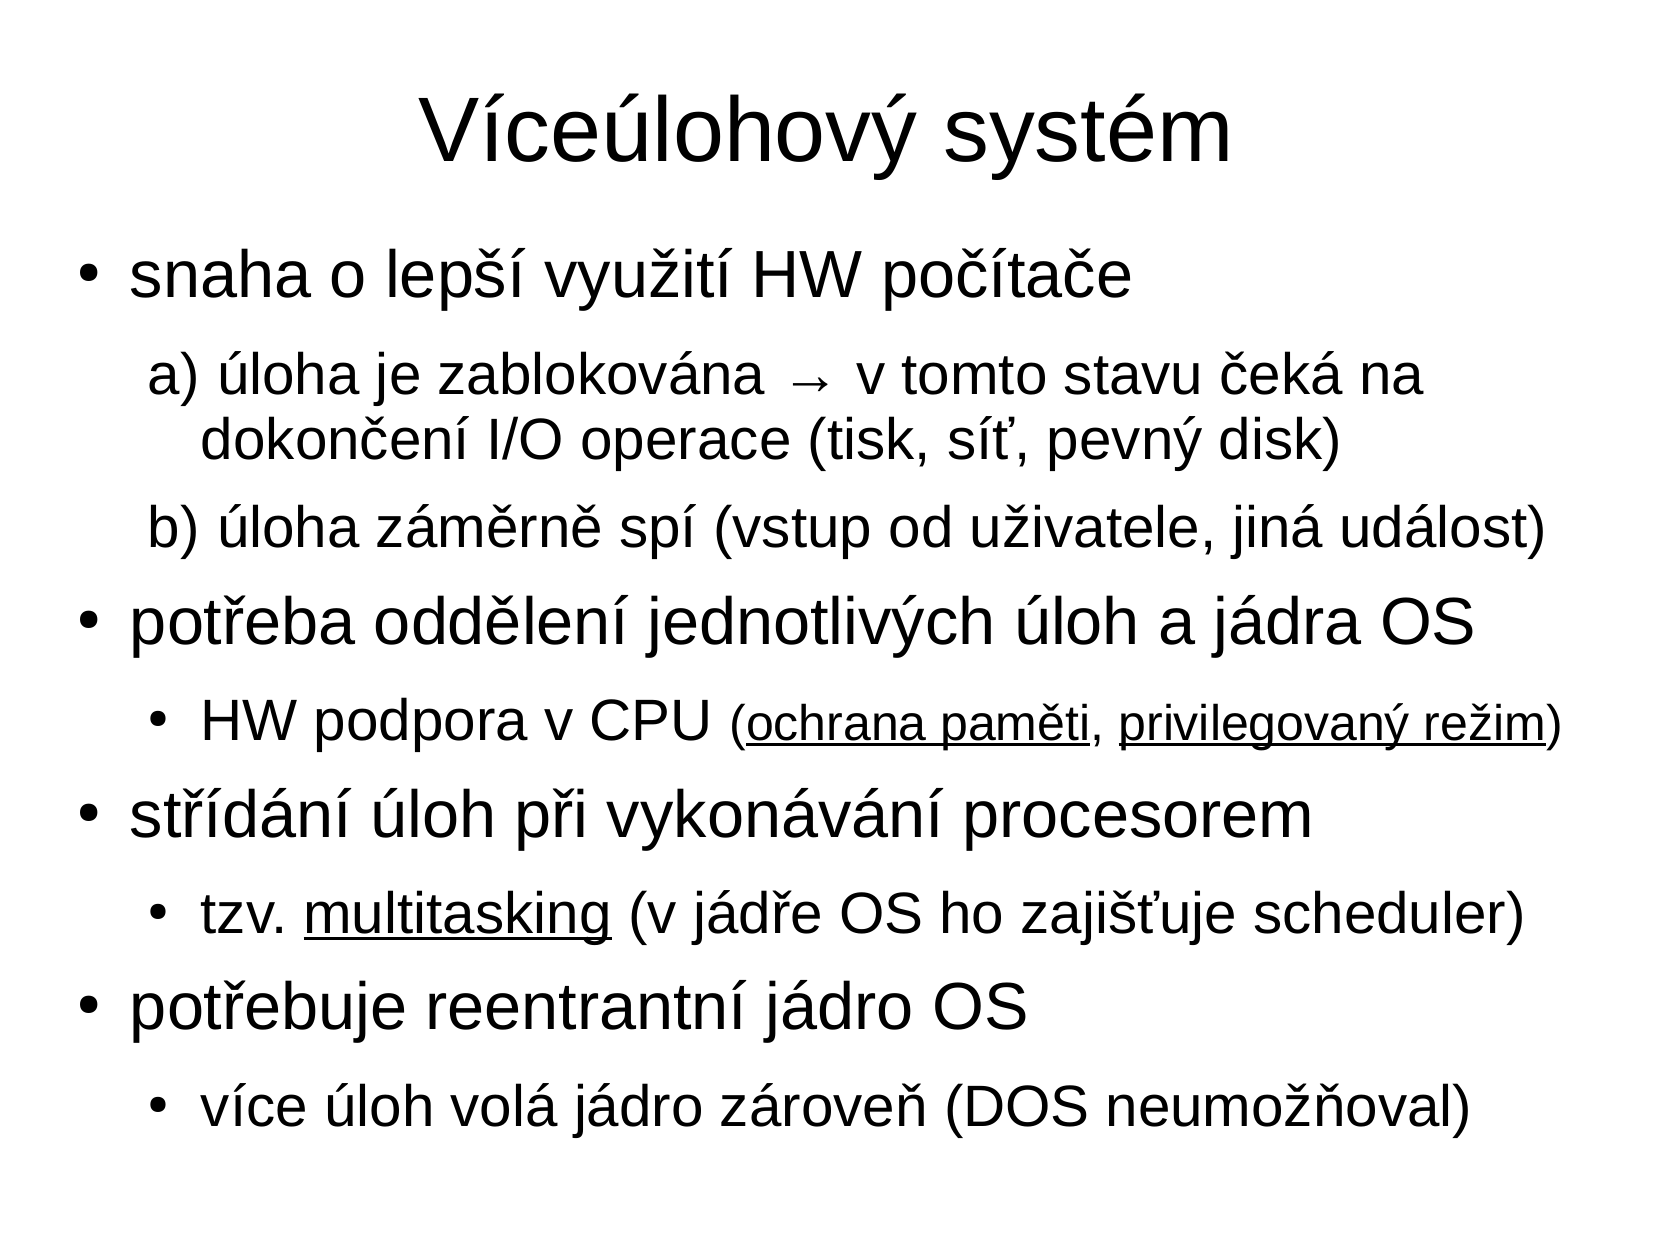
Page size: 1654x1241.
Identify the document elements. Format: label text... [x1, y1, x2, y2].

title Víceúlohový systém [82, 33, 1571, 226]
list snaha o lepší využití HW počítače úloha je zablokována → v tomto stavu čeká na dokončení I/O operace (tisk, síť, pevný disk) úloha záměrně spí (vstup od uživatele, jiná událost) potřeba oddělení jednotlivých úloh a jádra OS HW podpora v CPU (ochrana paměti, privilegovaný režim) střídání úloh při vykonávání procesorem tzv. multitasking (v jádře OS ho zajišťuje scheduler) potřebuje reentrantní jádro OS více úloh volá jádro zároveň (DOS neumožňoval) [59, 237, 1601, 1139]
